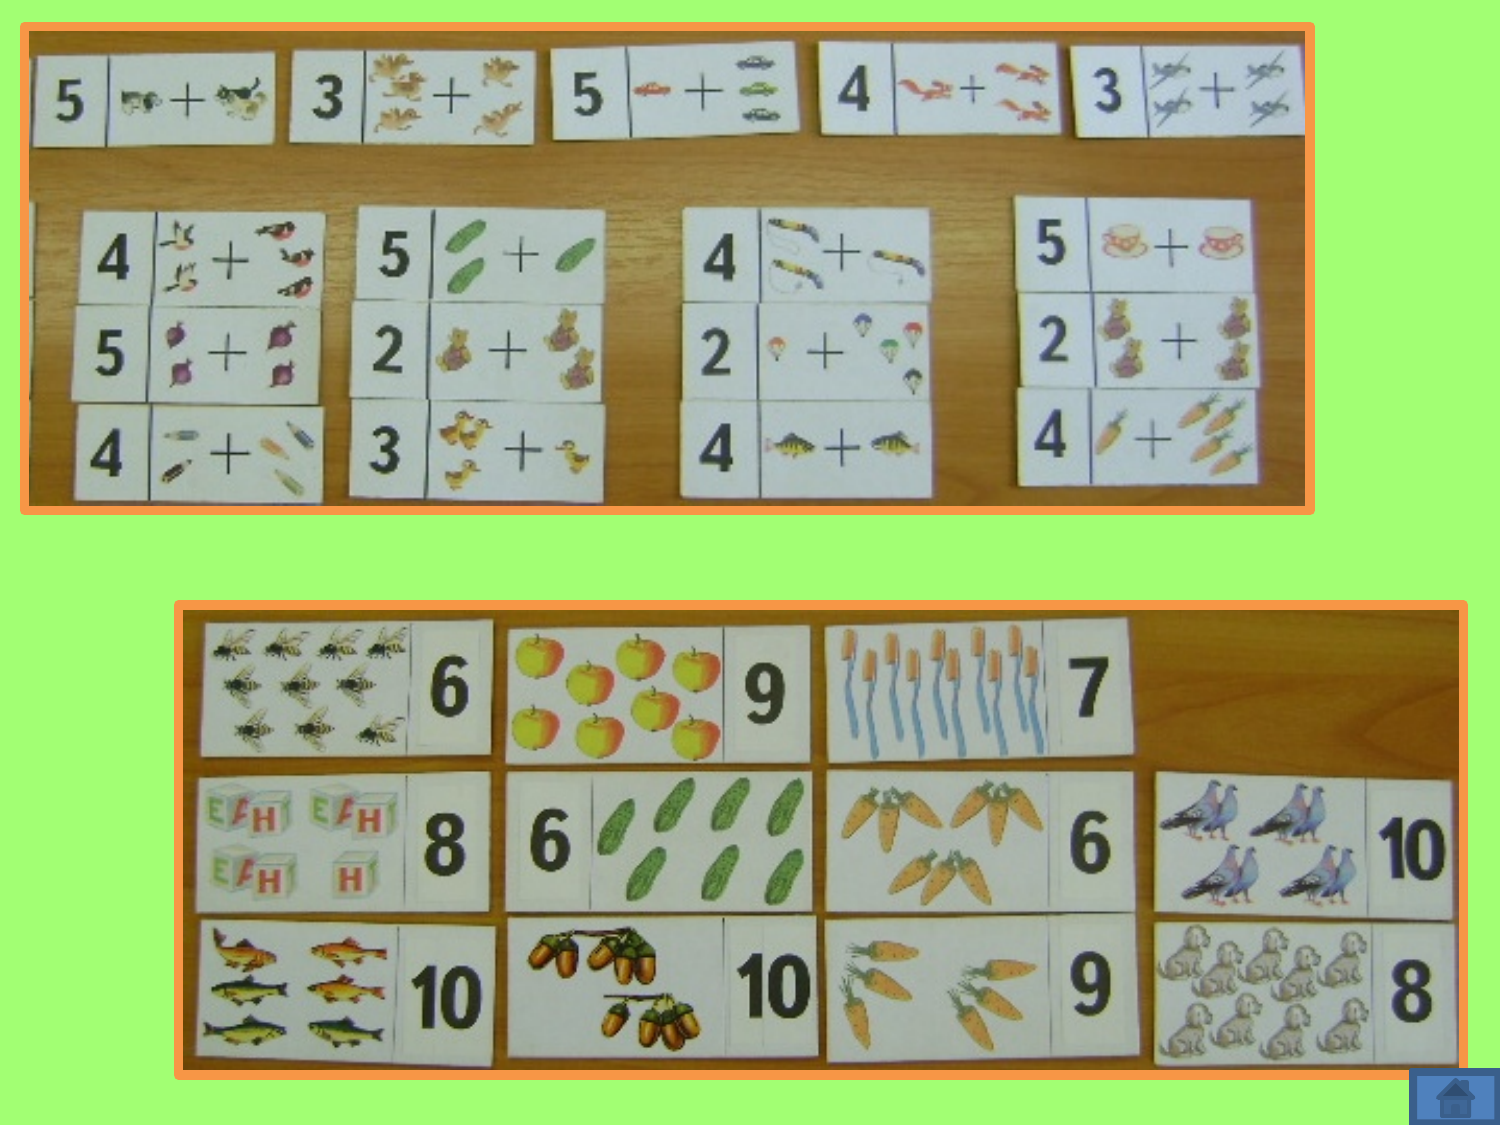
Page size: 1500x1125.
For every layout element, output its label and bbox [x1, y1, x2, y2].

text_box [1413, 1070, 1500, 1125]
picture [183, 609, 1459, 1071]
picture [29, 30, 1306, 506]
